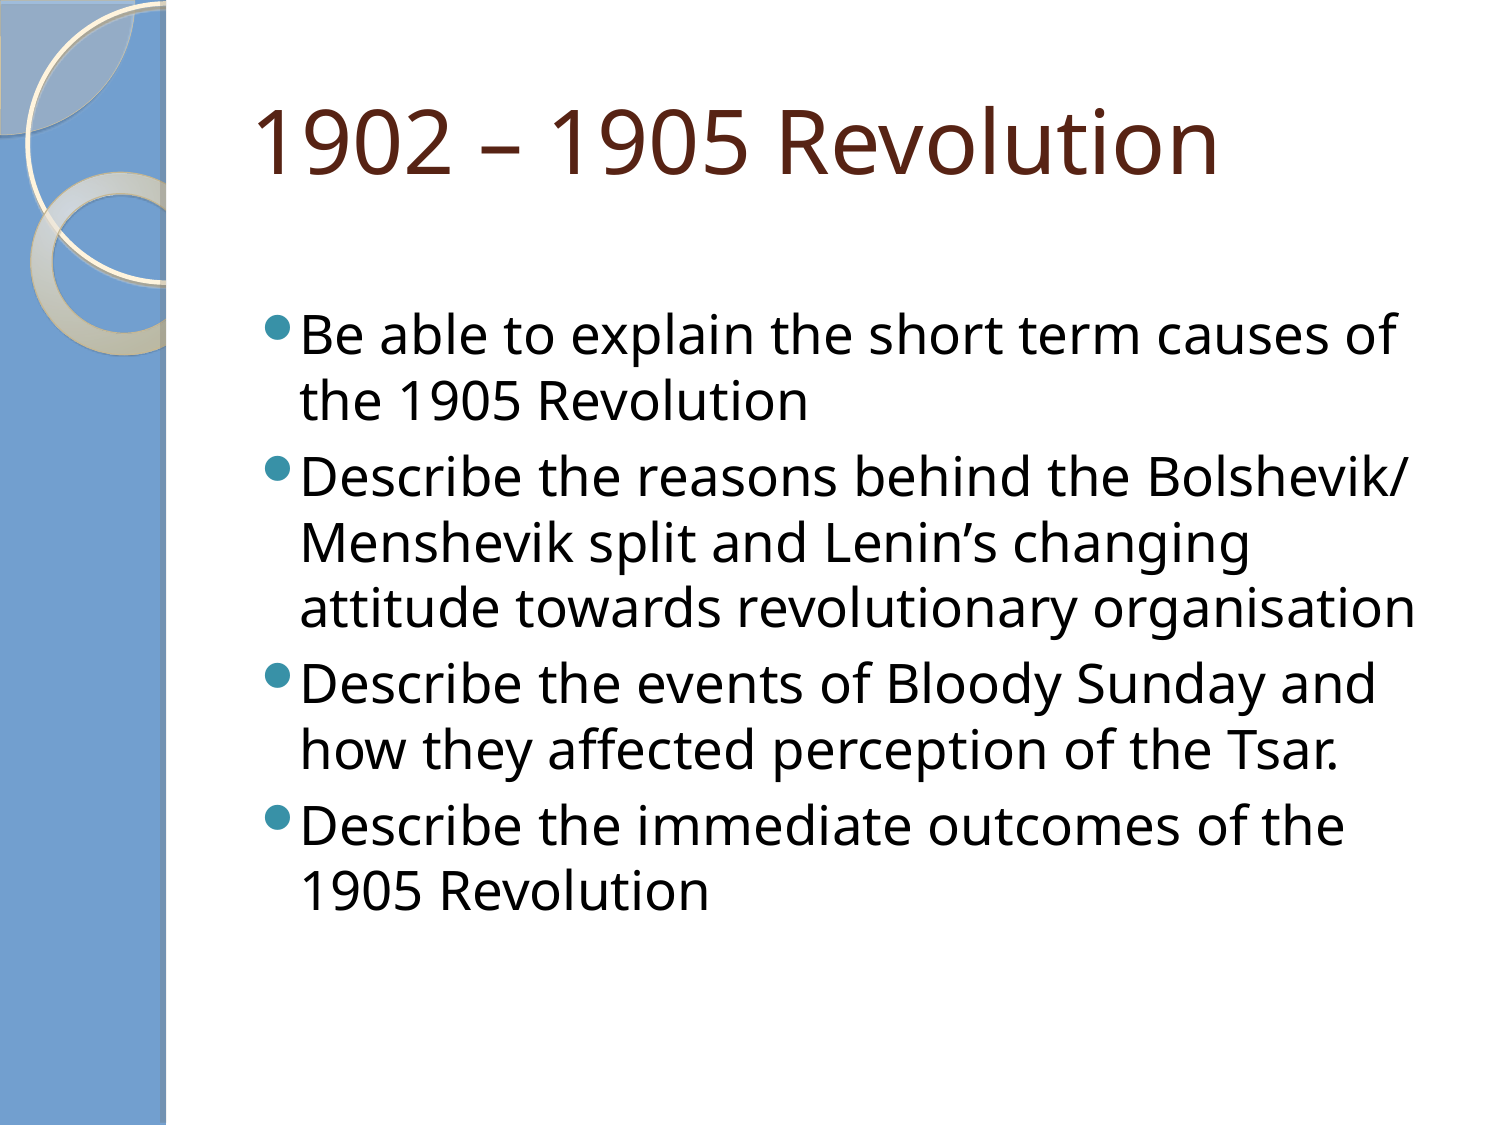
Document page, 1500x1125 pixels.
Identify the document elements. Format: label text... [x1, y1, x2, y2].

list Be able to explain the short term causes of the 1905 Revolution Describe the reasons behind the Bolshevik/ Menshevik split and Lenin’s changing attitude towards revolutionary organisation Describe the events of Bloody Sunday and how they affected perception of the Tsar. Describe the immediate outcomes of the 1905 Revolution [235, 292, 1466, 1025]
title 1902 – 1905 Revolution [235, 45, 1466, 233]
